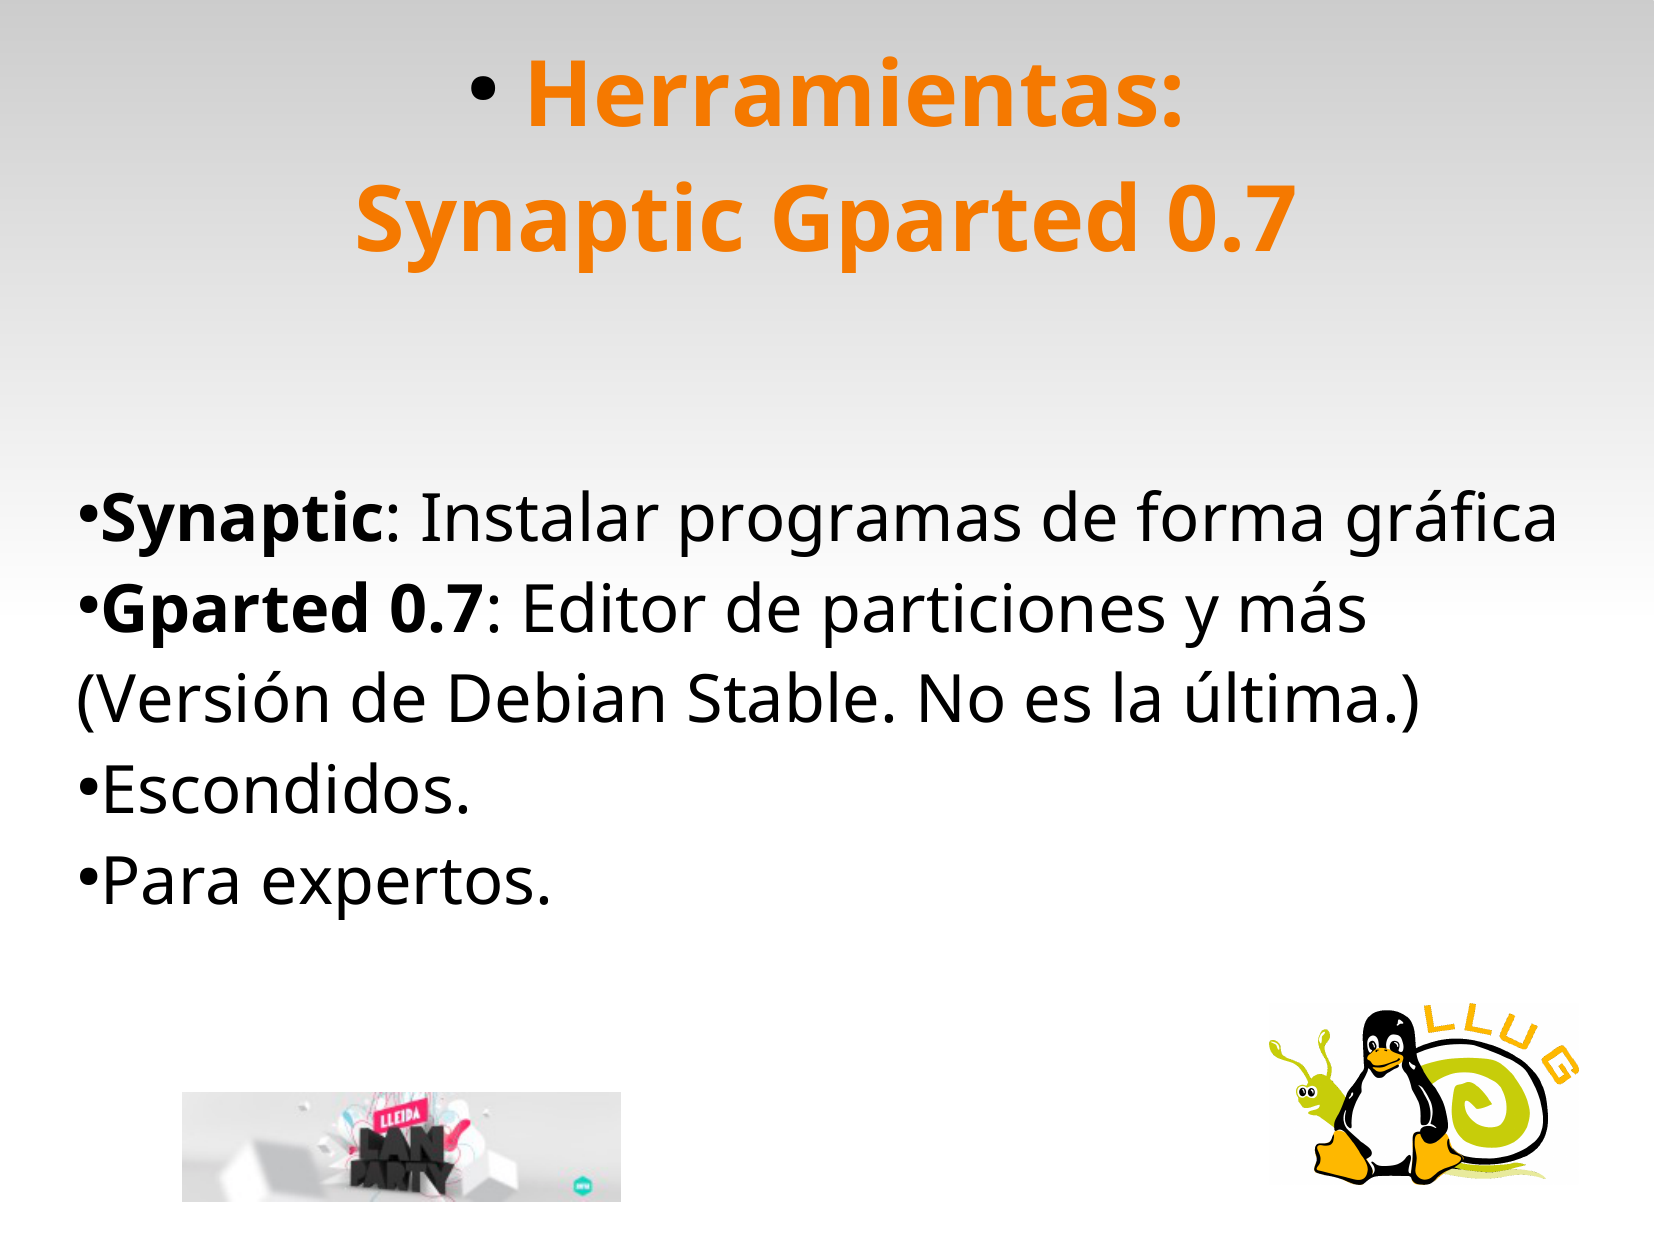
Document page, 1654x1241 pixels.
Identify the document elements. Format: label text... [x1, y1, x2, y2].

title Herramientas: Synaptic Gparted 0.7 [82, 45, 1571, 261]
picture [1269, 1003, 1579, 1185]
subtitle Synaptic: Instalar programas de forma gráfica Gparted 0.7: Editor de particiones y más (Versión de Debian Stable. No es la última.) Escondidos. Para expertos. [76, 295, 1565, 1099]
picture [182, 1092, 621, 1202]
